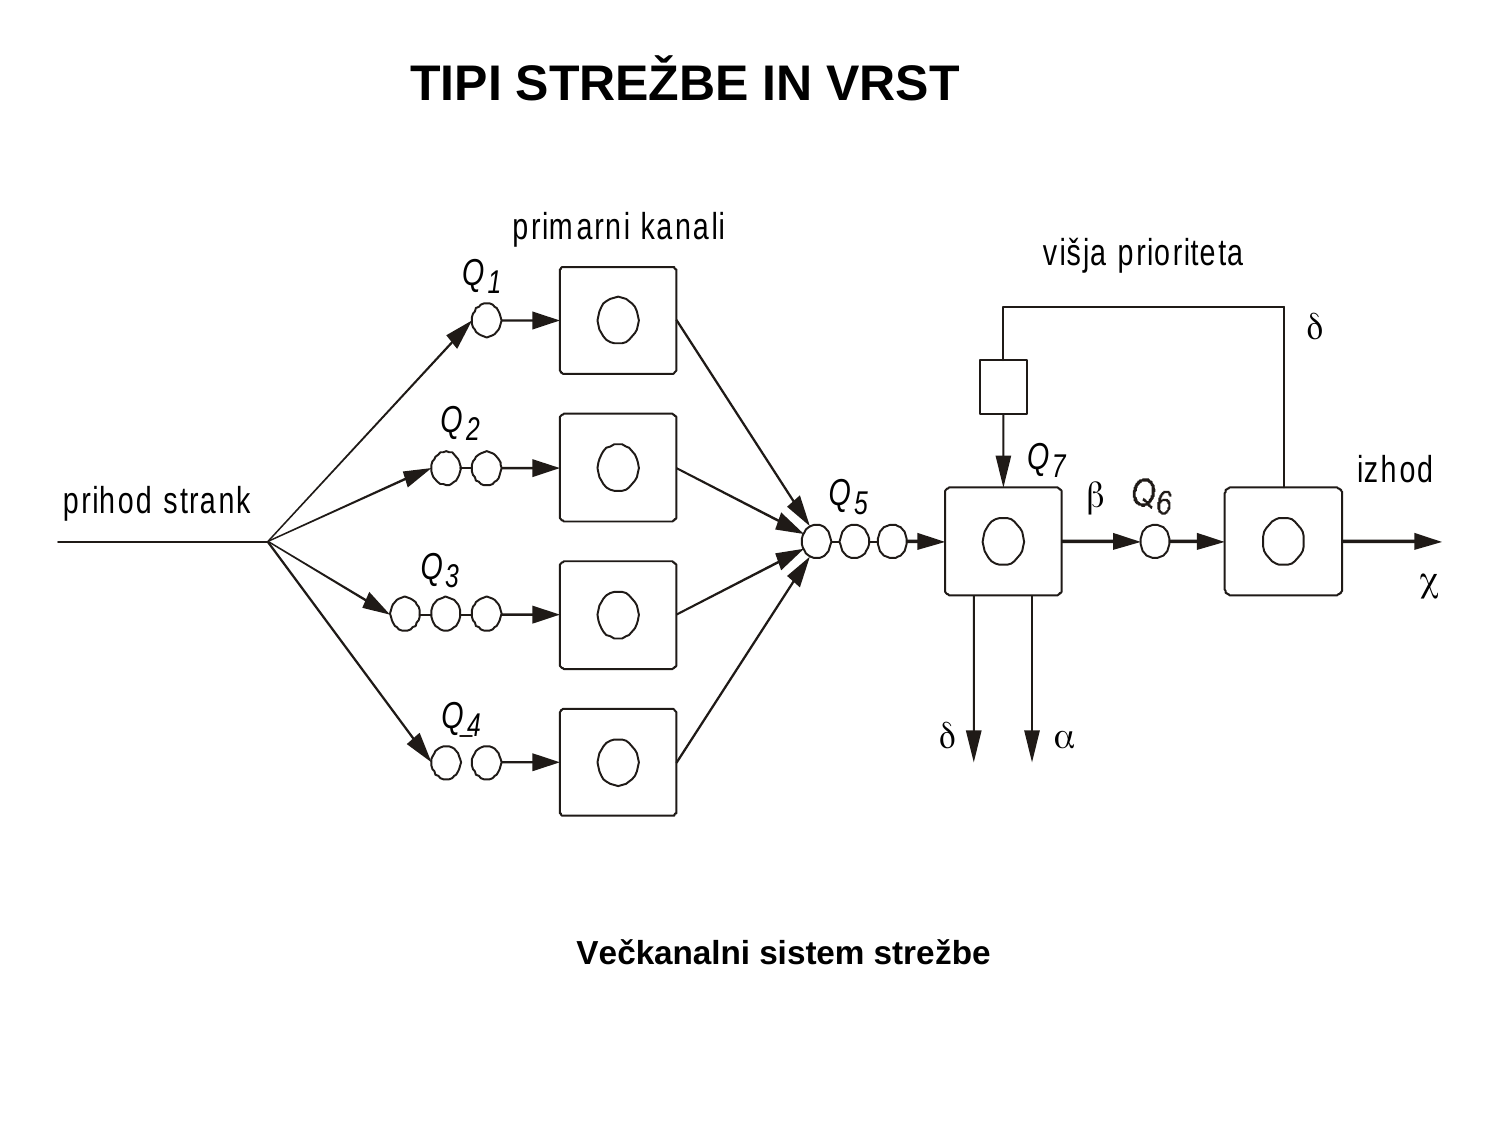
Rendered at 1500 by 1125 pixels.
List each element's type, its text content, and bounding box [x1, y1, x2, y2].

text_box Večkanalni sistem strežbe [561, 923, 1006, 979]
text_box TIPI STREŽBE IN VRST [395, 42, 1353, 119]
picture [53, 208, 1447, 823]
